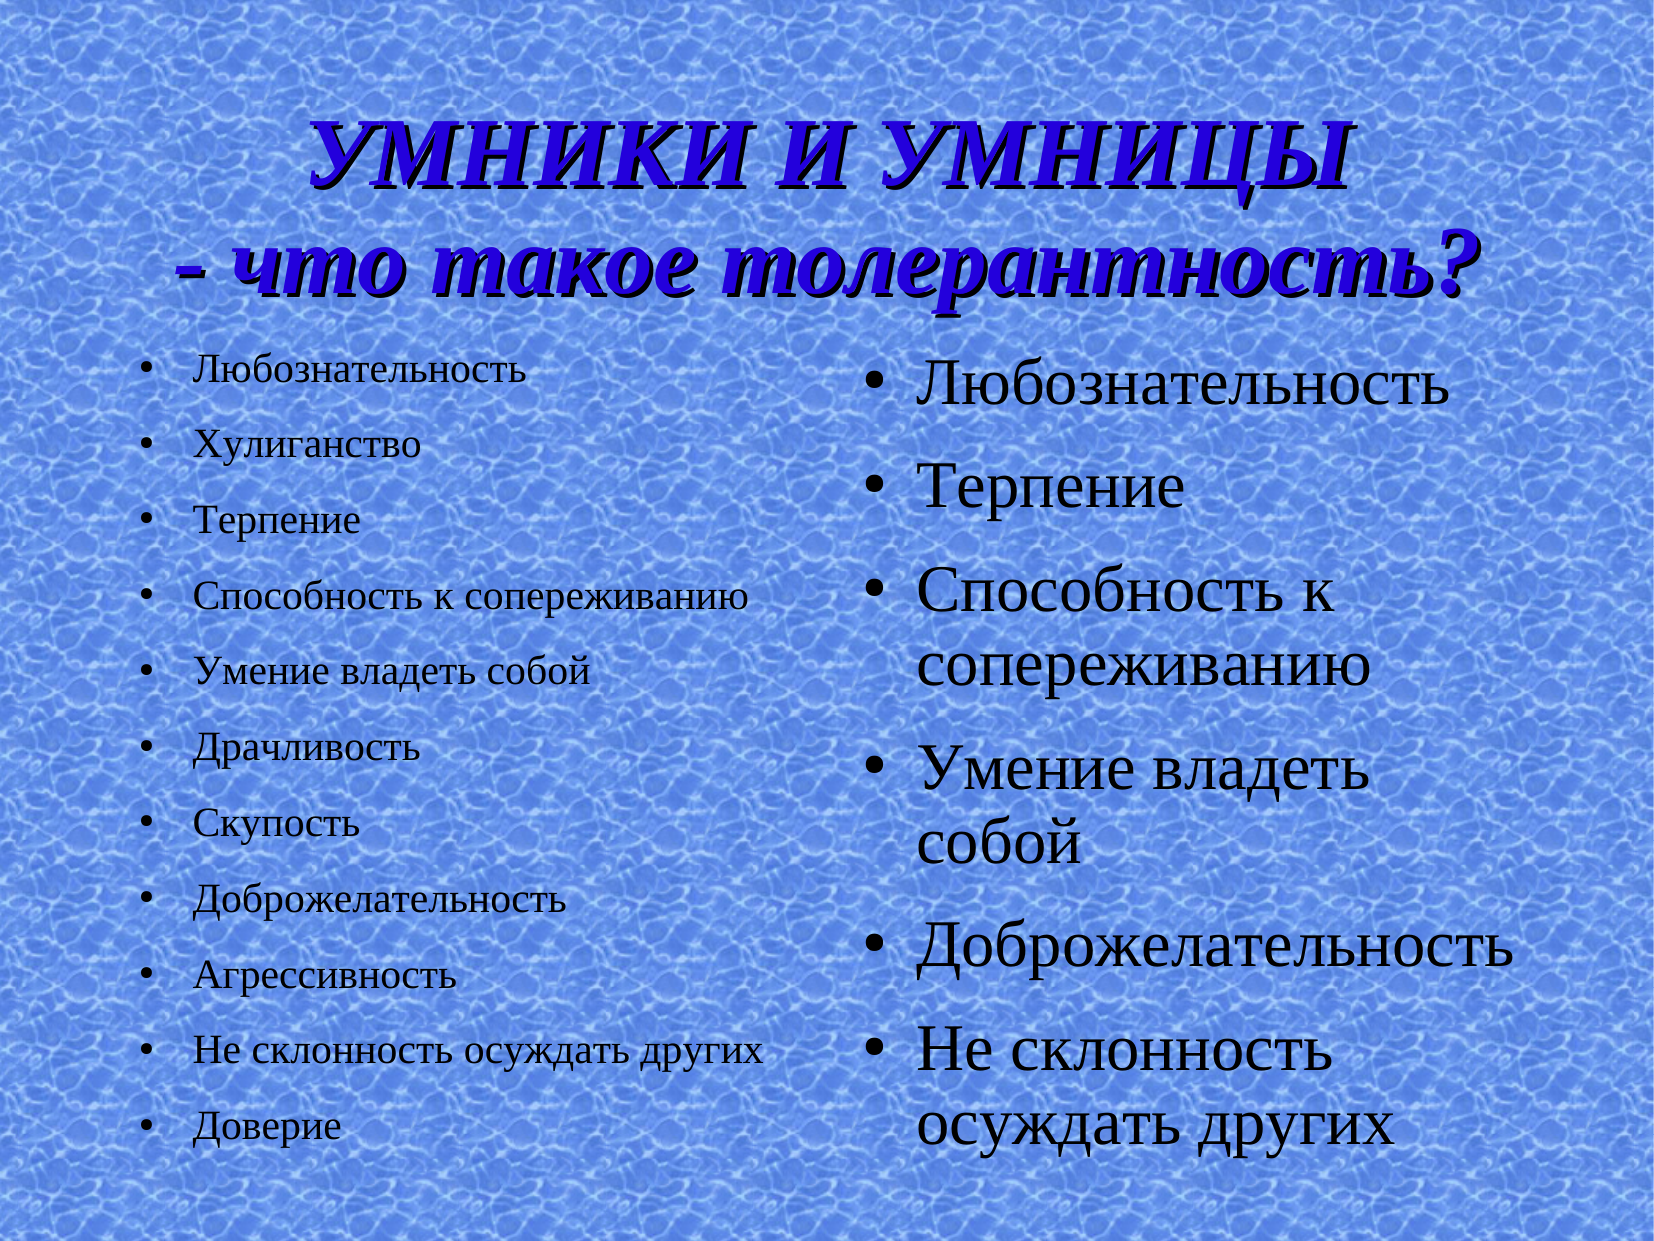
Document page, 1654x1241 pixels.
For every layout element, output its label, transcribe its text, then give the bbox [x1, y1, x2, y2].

title УМНИКИ И УМНИЦЫ - что такое толерантность? [121, 98, 1534, 315]
list Любознательность Хулиганство Терпение Способность к сопереживанию Умение владеть собой Драчливость Скупость Доброжелательность Агрессивность Не склонность осуждать других Доверие [121, 344, 811, 1158]
list Любознательность Терпение Способность к сопереживанию Умение владеть собой Доброжелательность Не склонность осуждать других [845, 344, 1535, 1159]
picture [0, 0, 1654, 1241]
